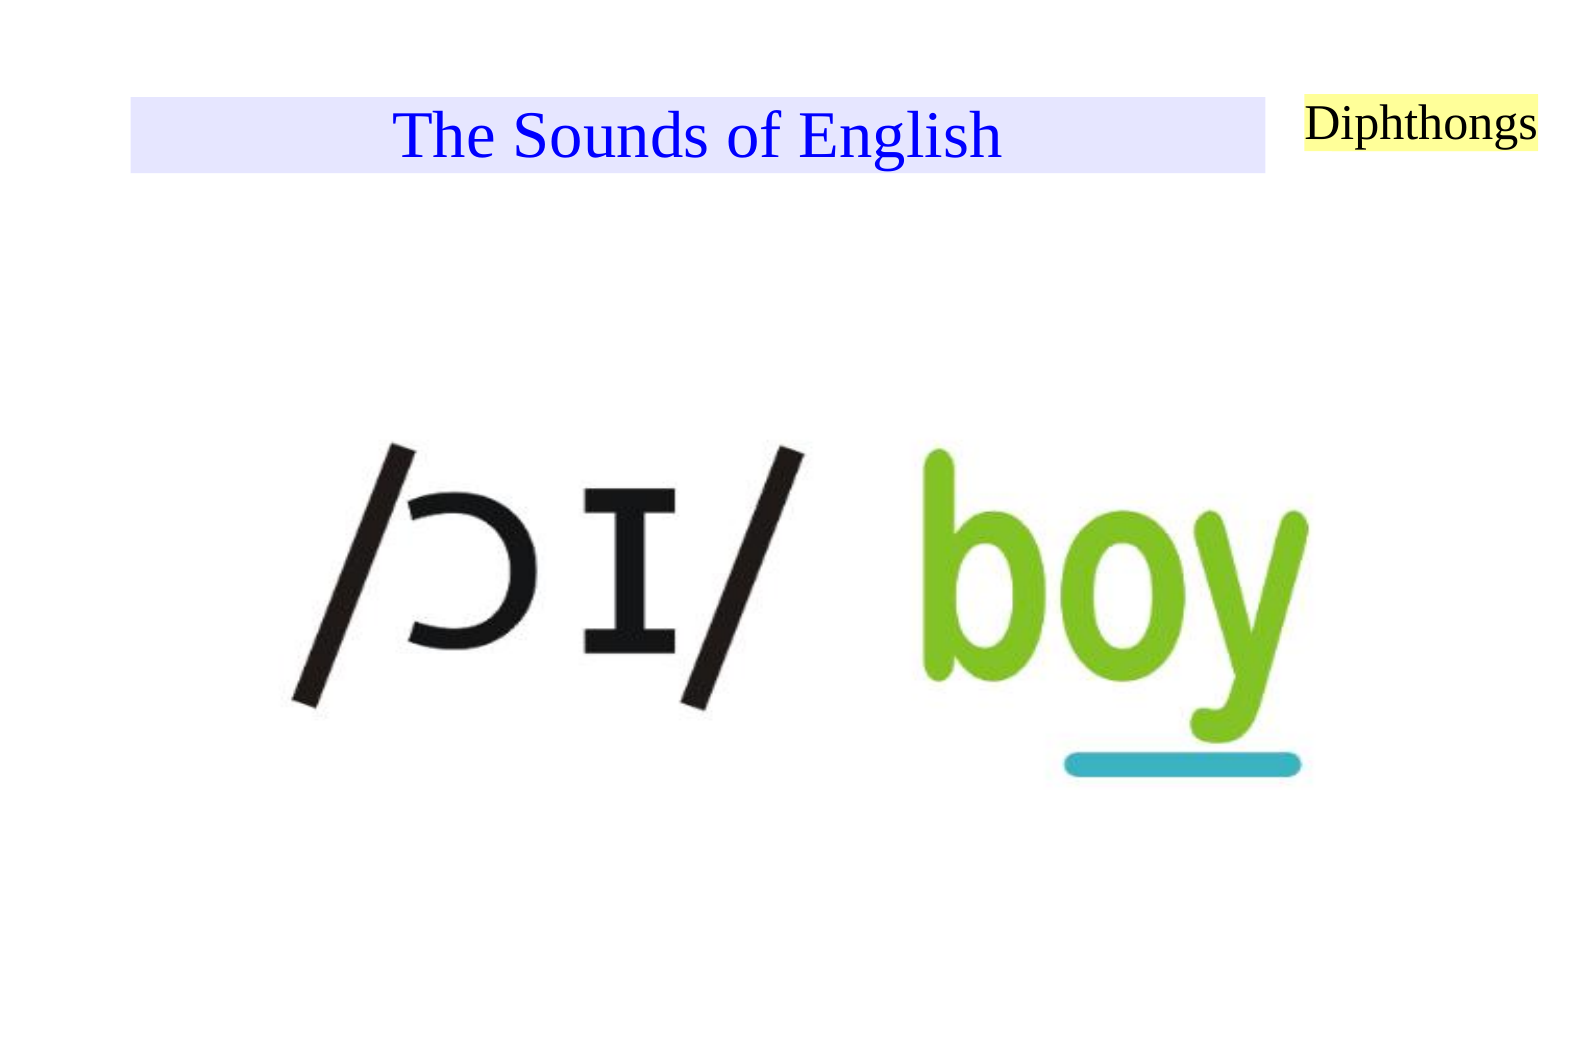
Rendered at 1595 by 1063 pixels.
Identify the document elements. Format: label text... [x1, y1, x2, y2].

text_box Diphthongs [1304, 94, 1539, 152]
picture [146, 200, 1480, 1001]
text_box The Sounds of English [130, 97, 1266, 174]
